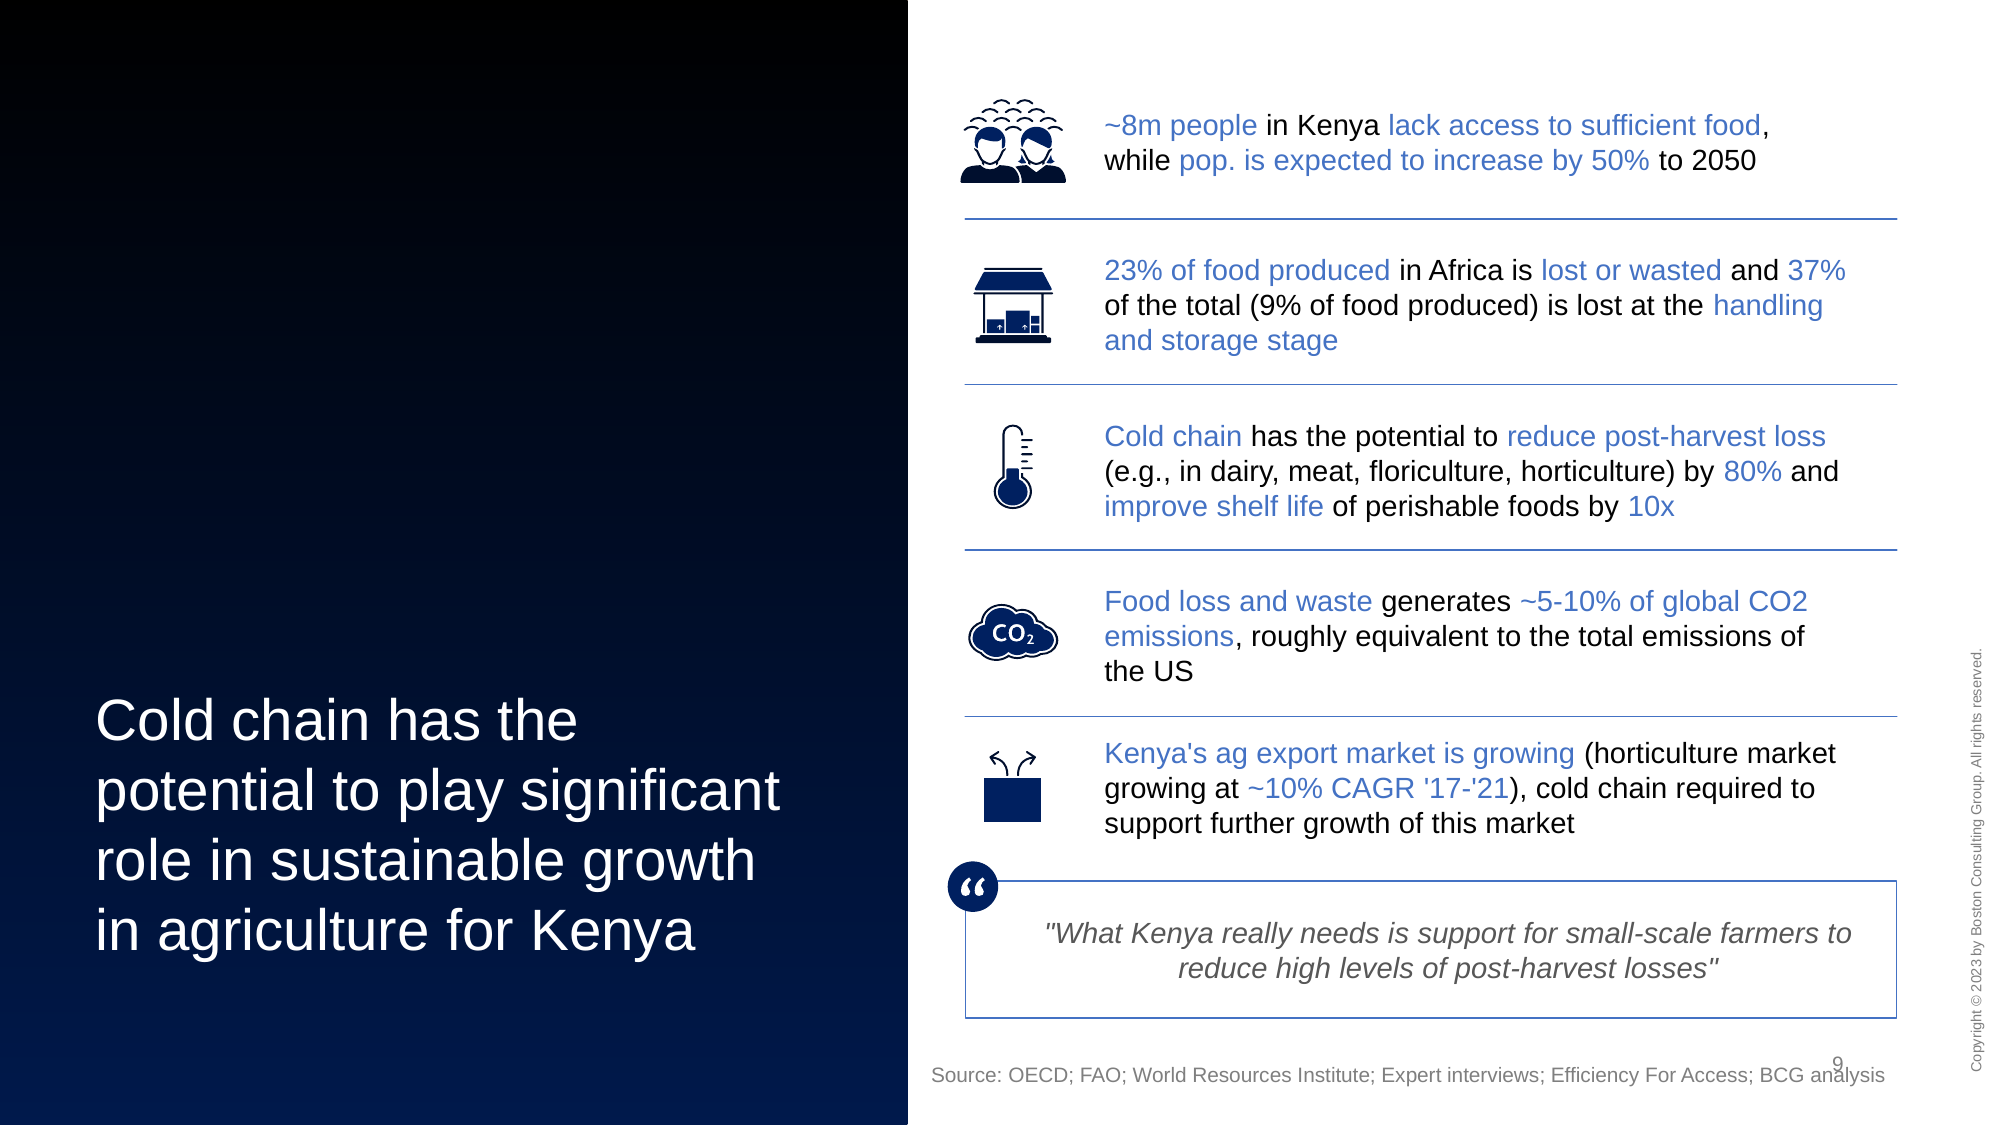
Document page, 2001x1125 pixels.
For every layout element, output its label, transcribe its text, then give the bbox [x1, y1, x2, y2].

text_box [984, 778, 1041, 822]
text_box [1016, 99, 1034, 105]
text_box Food loss and waste generates ~5-10% of global CO2 emissions, roughly equivalent to the total emissions of the US [1093, 575, 1836, 690]
text_box [1017, 751, 1036, 776]
text_box [974, 271, 1052, 291]
text_box [981, 108, 999, 114]
text_box [989, 751, 1009, 776]
text_box [1004, 108, 1022, 114]
text_box [947, 861, 999, 912]
text_box Cold chain has the potential to reduce post-harvest loss (e.g., in dairy, meat, floriculture, horticulture) by 80% and improve shelf life of perishable foods by 10x [1093, 409, 1897, 525]
text_box [1031, 315, 1040, 324]
text_box [970, 116, 987, 123]
text_box [1016, 116, 1034, 123]
text_box [993, 424, 1032, 510]
text_box Source: OECD; FAO; World Resources Institute; Expert interviews; Efficiency For Access; BCG analysis [931, 1065, 1897, 1087]
text_box Cold chain has the potential to play significant role in sustainable growth in agriculture for Kenya [80, 682, 820, 966]
text_box [1039, 116, 1057, 123]
text_box [1028, 108, 1045, 114]
text_box [1031, 325, 1040, 334]
text_box Kenya's ag export market is growing (horticulture market growing at ~10% CAGR '17-'21), cold chain required to support further growth of this market [1093, 727, 1897, 843]
text_box [973, 292, 1054, 334]
picture [0, 0, 908, 1125]
text_box 23% of food produced in Africa is lost or wasted and 37% of the total (9% of food produced) is lost at the handling and storage stage [1093, 244, 1864, 359]
text_box "What Kenya really needs is support for small-scale farmers to reduce high levels of post-harvest losses" [965, 881, 1897, 1019]
text_box [968, 603, 1059, 661]
text_box [993, 99, 1010, 105]
text_box [960, 125, 1066, 183]
text_box ~8m people in Kenya lack access to sufficient food, while pop. is expected to increase by 50% to 2050 [1093, 98, 1851, 184]
text_box [0, 0, 907, 1124]
text_box [993, 116, 1010, 123]
text_box [1004, 125, 1022, 131]
text_box [975, 335, 1052, 344]
